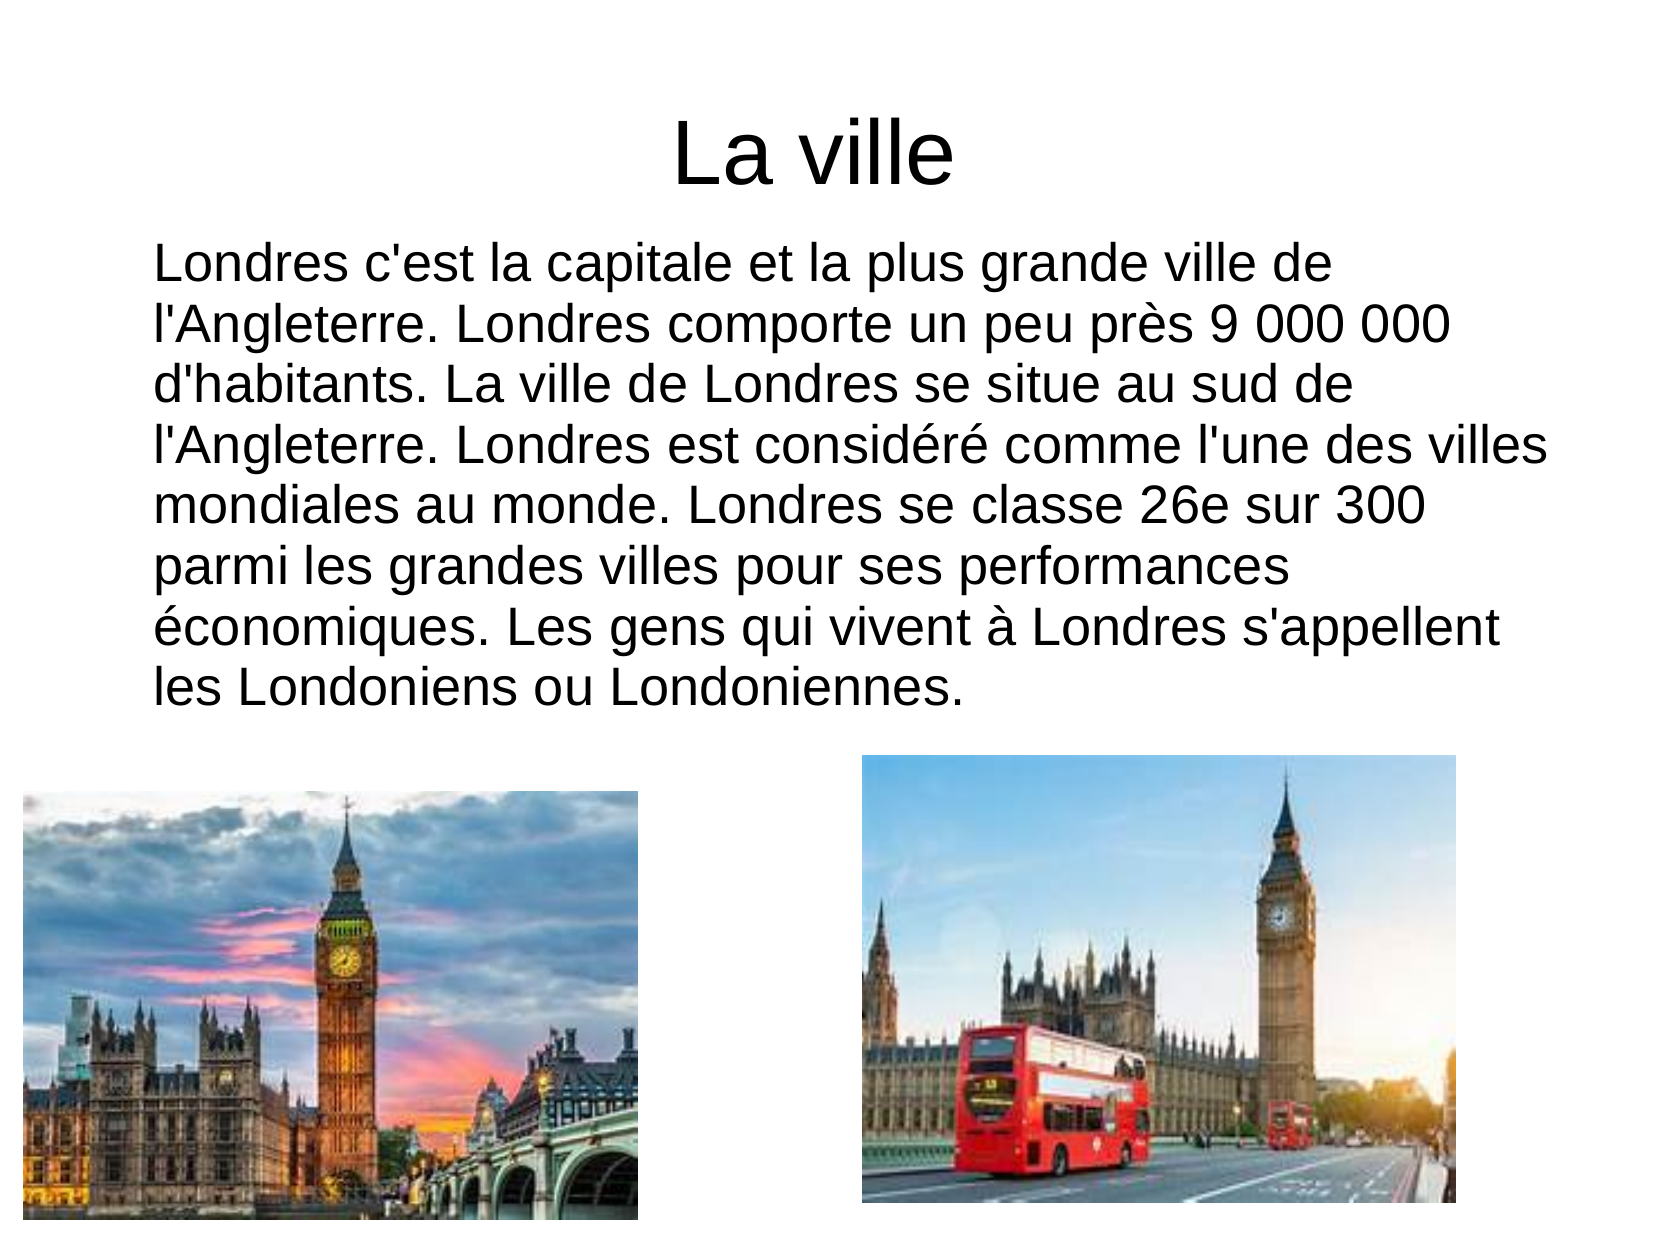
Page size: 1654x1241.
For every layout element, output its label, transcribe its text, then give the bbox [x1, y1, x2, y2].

picture [23, 791, 638, 1220]
title La ville [82, 49, 1571, 232]
picture [862, 755, 1456, 1203]
list Londres c'est la capitale et la plus grande ville de l'Angleterre. Londres comporte un peu près 9 000 000 d'habitants. La ville de Londres se situe au sud de l'Angleterre. Londres est considéré comme l'une des villes mondiales au monde. Londres se classe 26e sur 300 parmi les grandes villes pour ses performances économiques. Les gens qui vivent à Londres s'appellent les Londoniens ou Londoniennes. [82, 232, 1571, 1052]
